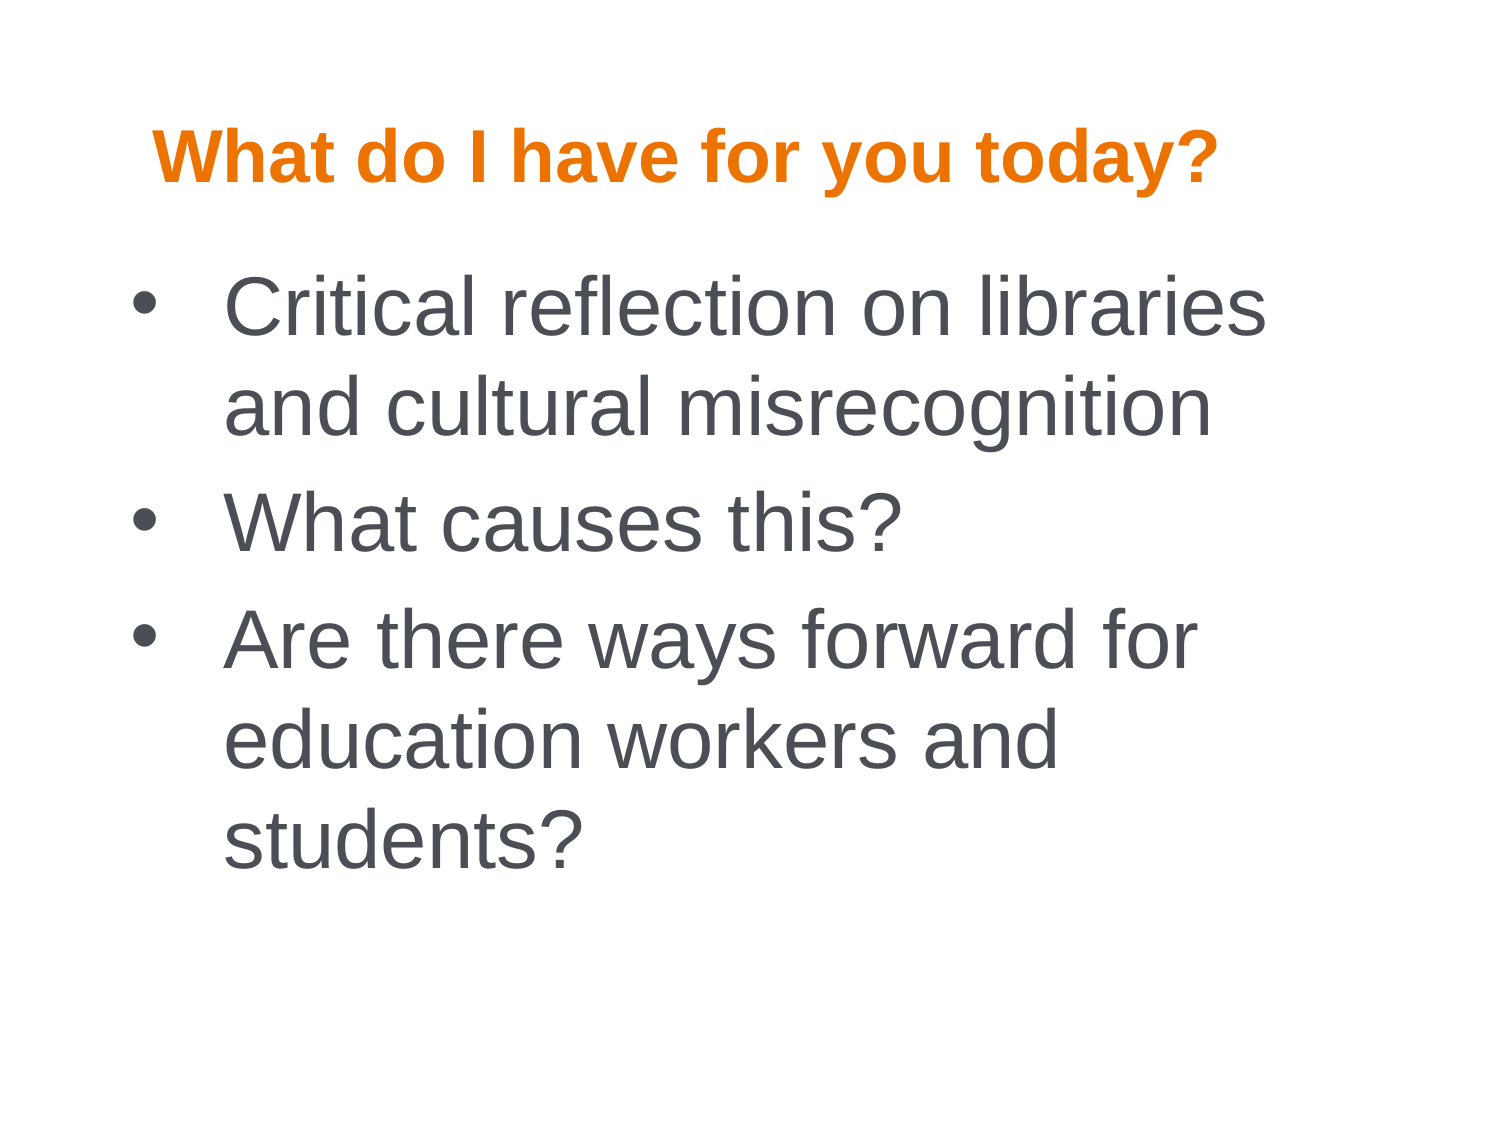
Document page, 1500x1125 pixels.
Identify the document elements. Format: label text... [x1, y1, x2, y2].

text_box What do I have for you today? [137, 99, 1375, 205]
text_box Critical reflection on libraries and cultural misrecognition What causes this? Are there ways forward for education workers and students? [129, 190, 1367, 662]
